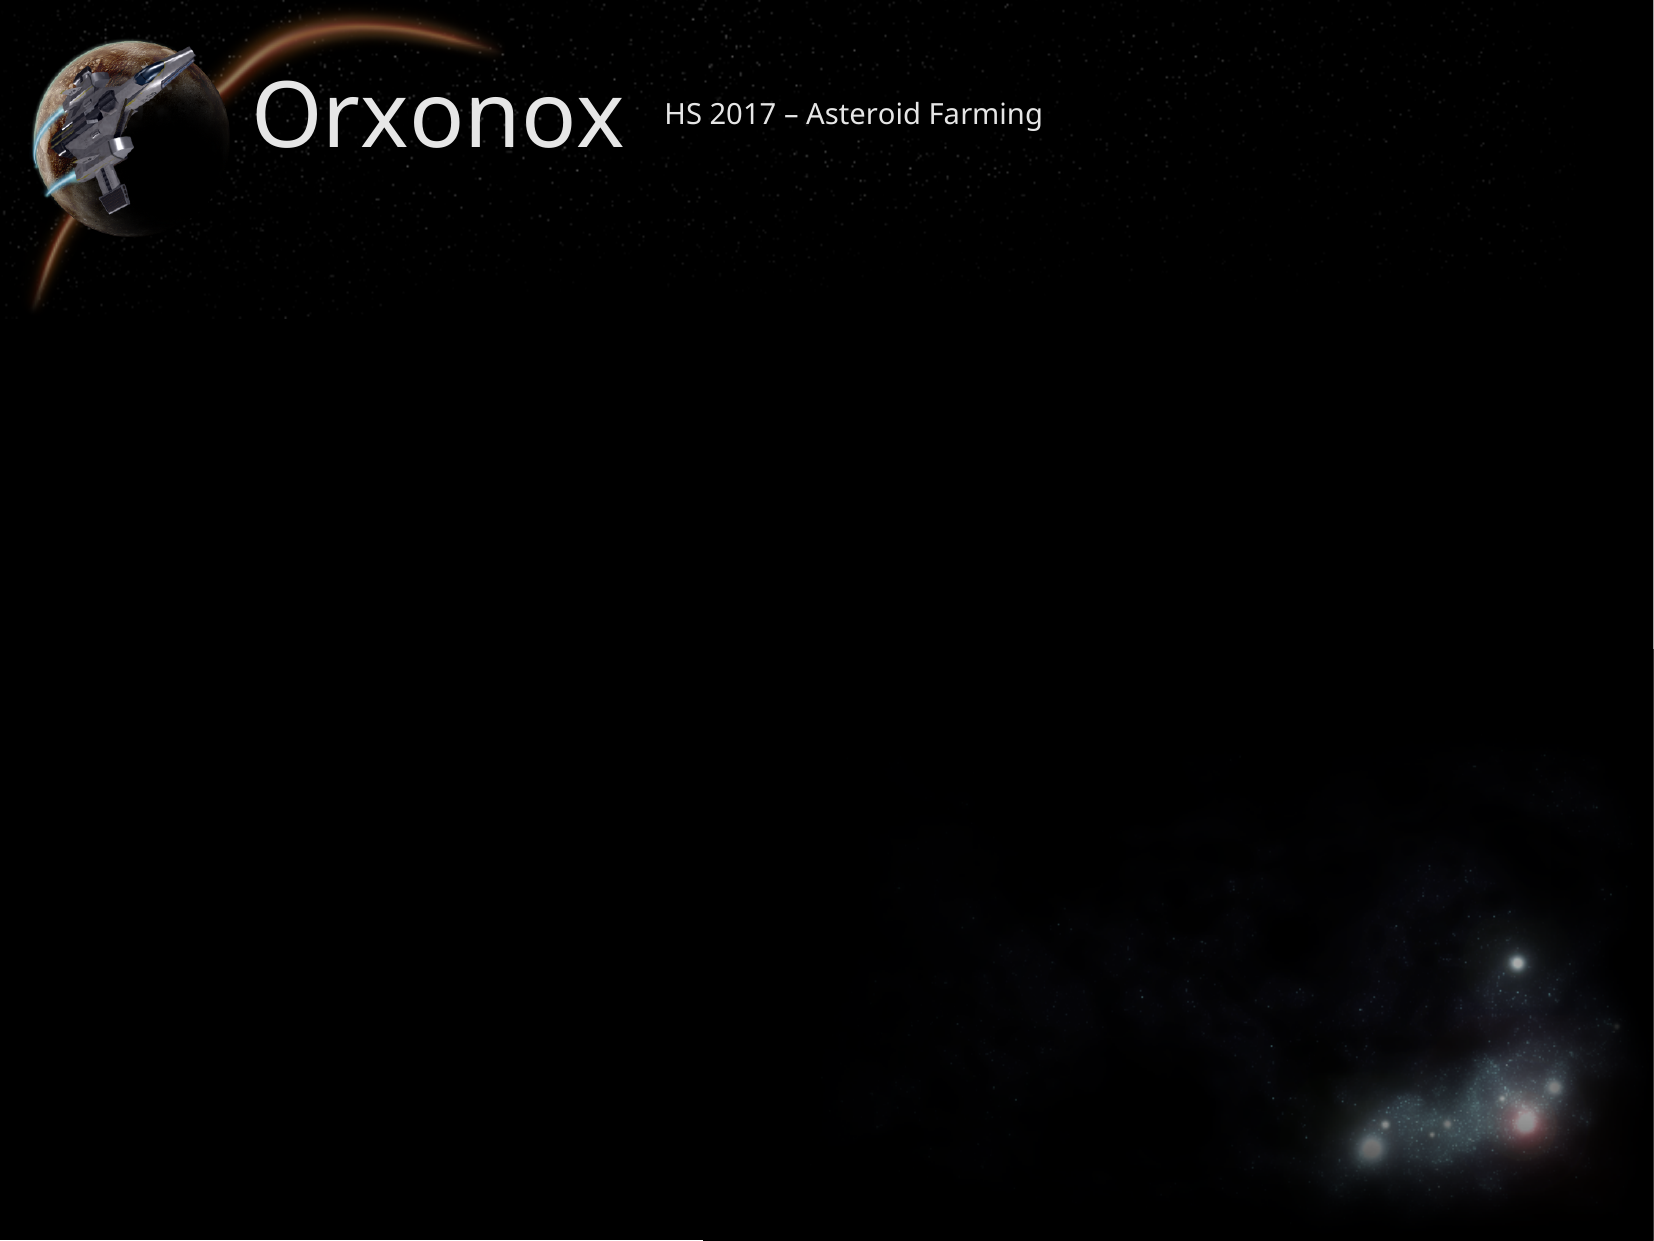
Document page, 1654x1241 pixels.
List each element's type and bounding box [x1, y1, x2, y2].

picture [703, 649, 1654, 1241]
picture [0, 0, 1607, 443]
